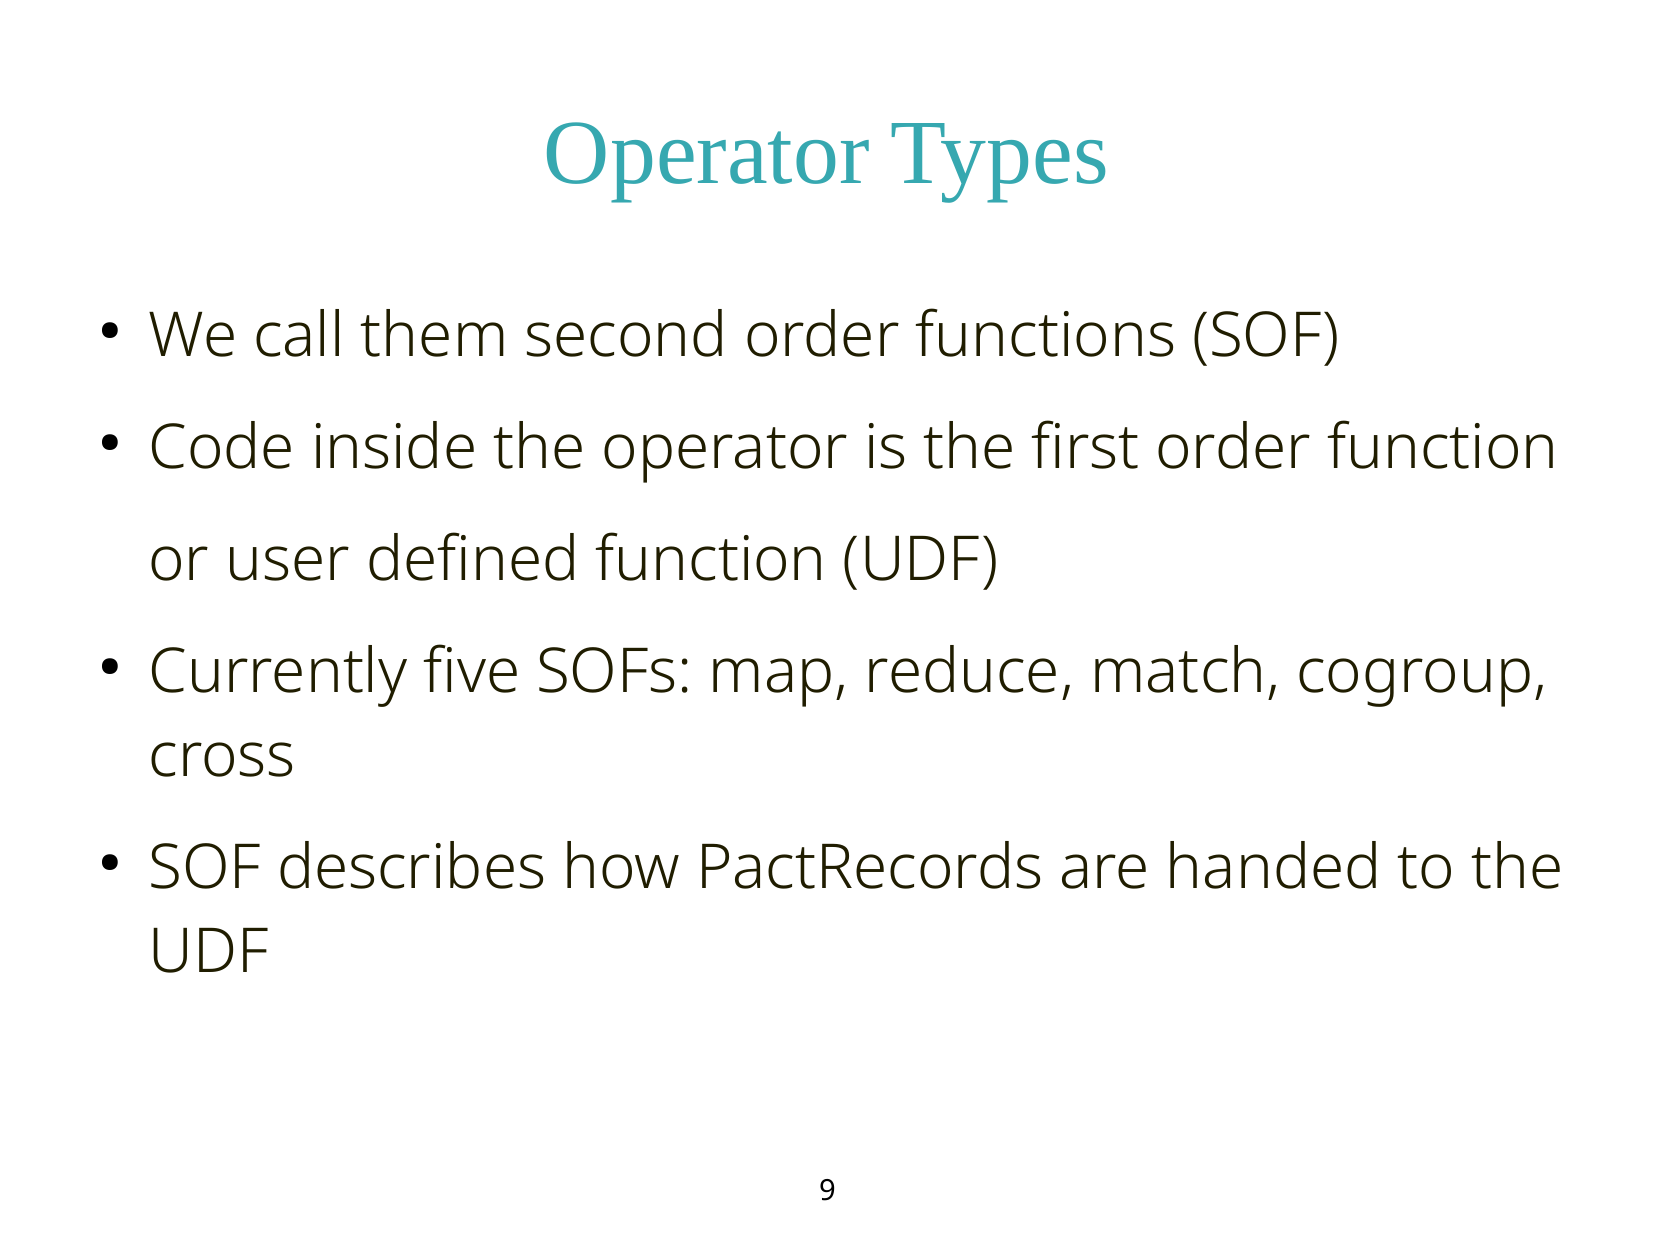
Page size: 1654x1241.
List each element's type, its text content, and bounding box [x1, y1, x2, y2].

list We call them second order functions (SOF) Code inside the operator is the first order function or user defined function (UDF) Currently five SOFs: map, reduce, match, cogroup, cross SOF describes how PactRecords are handed to the UDF [82, 290, 1571, 1010]
title Operator Types [82, 49, 1571, 257]
